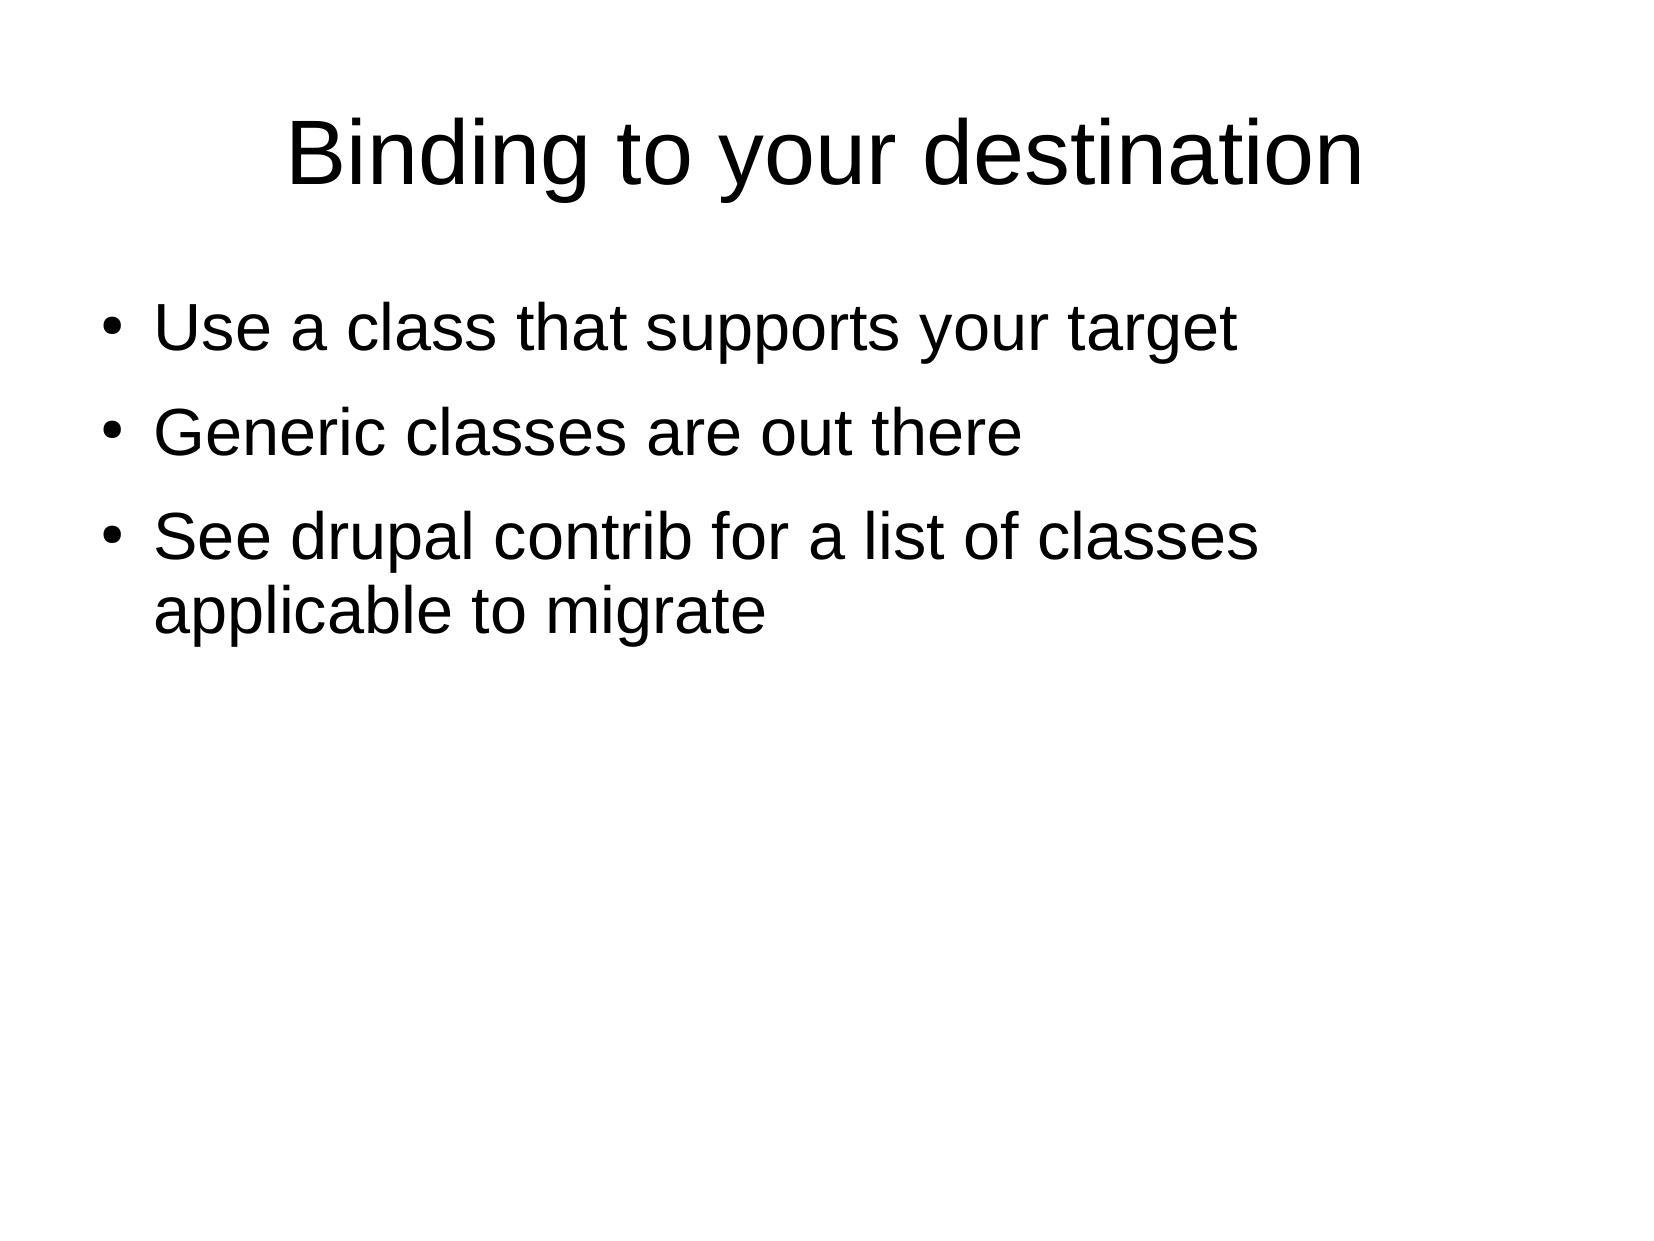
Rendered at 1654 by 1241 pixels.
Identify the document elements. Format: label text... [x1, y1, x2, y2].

title Binding to your destination [82, 49, 1571, 257]
list Use a class that supports your target Generic classes are out there See drupal contrib for a list of classes applicable to migrate [82, 290, 1538, 1010]
